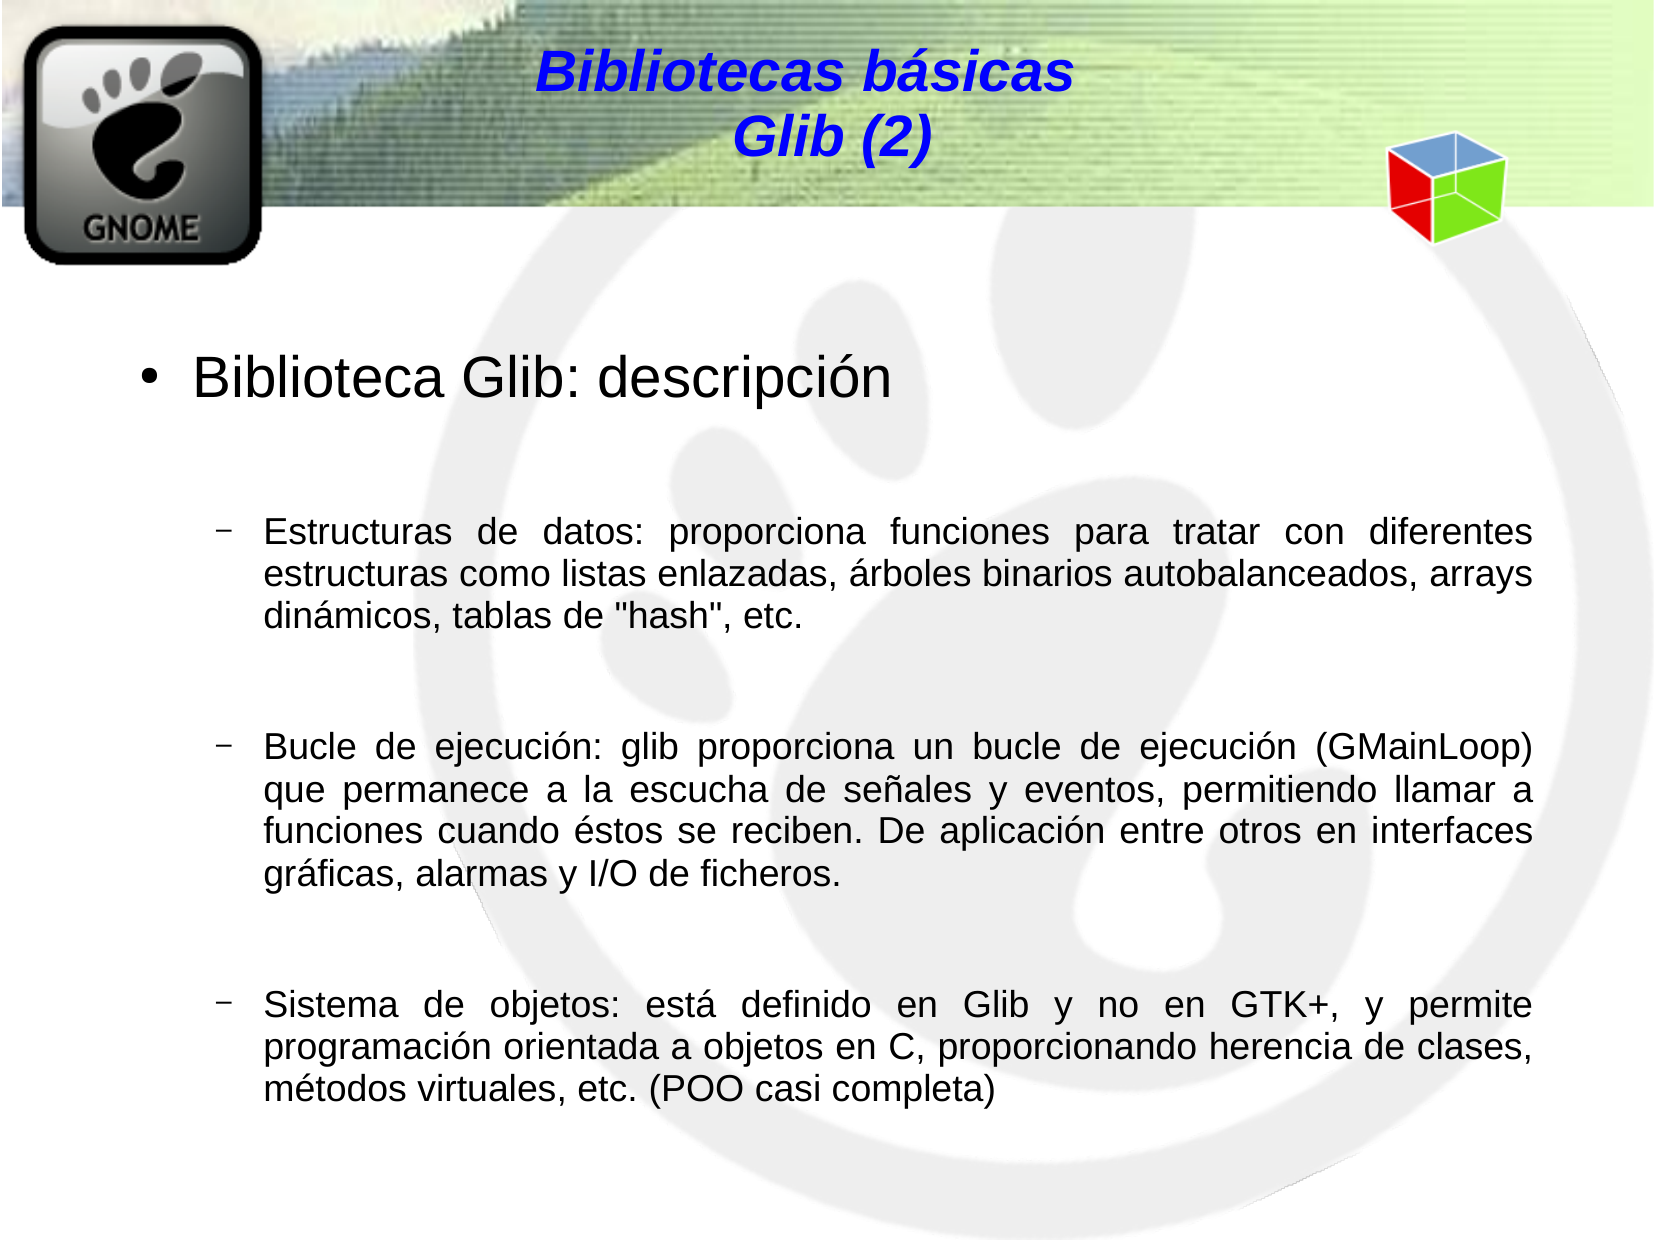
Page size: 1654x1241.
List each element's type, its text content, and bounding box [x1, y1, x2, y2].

title Bibliotecas básicas Glib (2) [236, 0, 1359, 208]
list Biblioteca Glib: descripción Estructuras de datos: proporciona funciones para tratar con diferentes estructuras como listas enlazadas, árboles binarios autobalanceados, arrays dinámicos, tablas de "hash", etc. Bucle de ejecución: glib proporciona un bucle de ejecución (GMainLoop) que permanece a la escucha de señales y eventos, permitiendo llamar a funciones cuando éstos se reciben. De aplicación entre otros en interfaces gráficas, alarmas y I/O de ficheros. Sistema de objetos: está definido en Glib y no en GTK+, y permite programación orientada a objetos en C, proporcionando herencia de clases, métodos virtuales, etc. (POO casi completa) [121, 344, 1534, 1127]
picture [2, 0, 1654, 1240]
